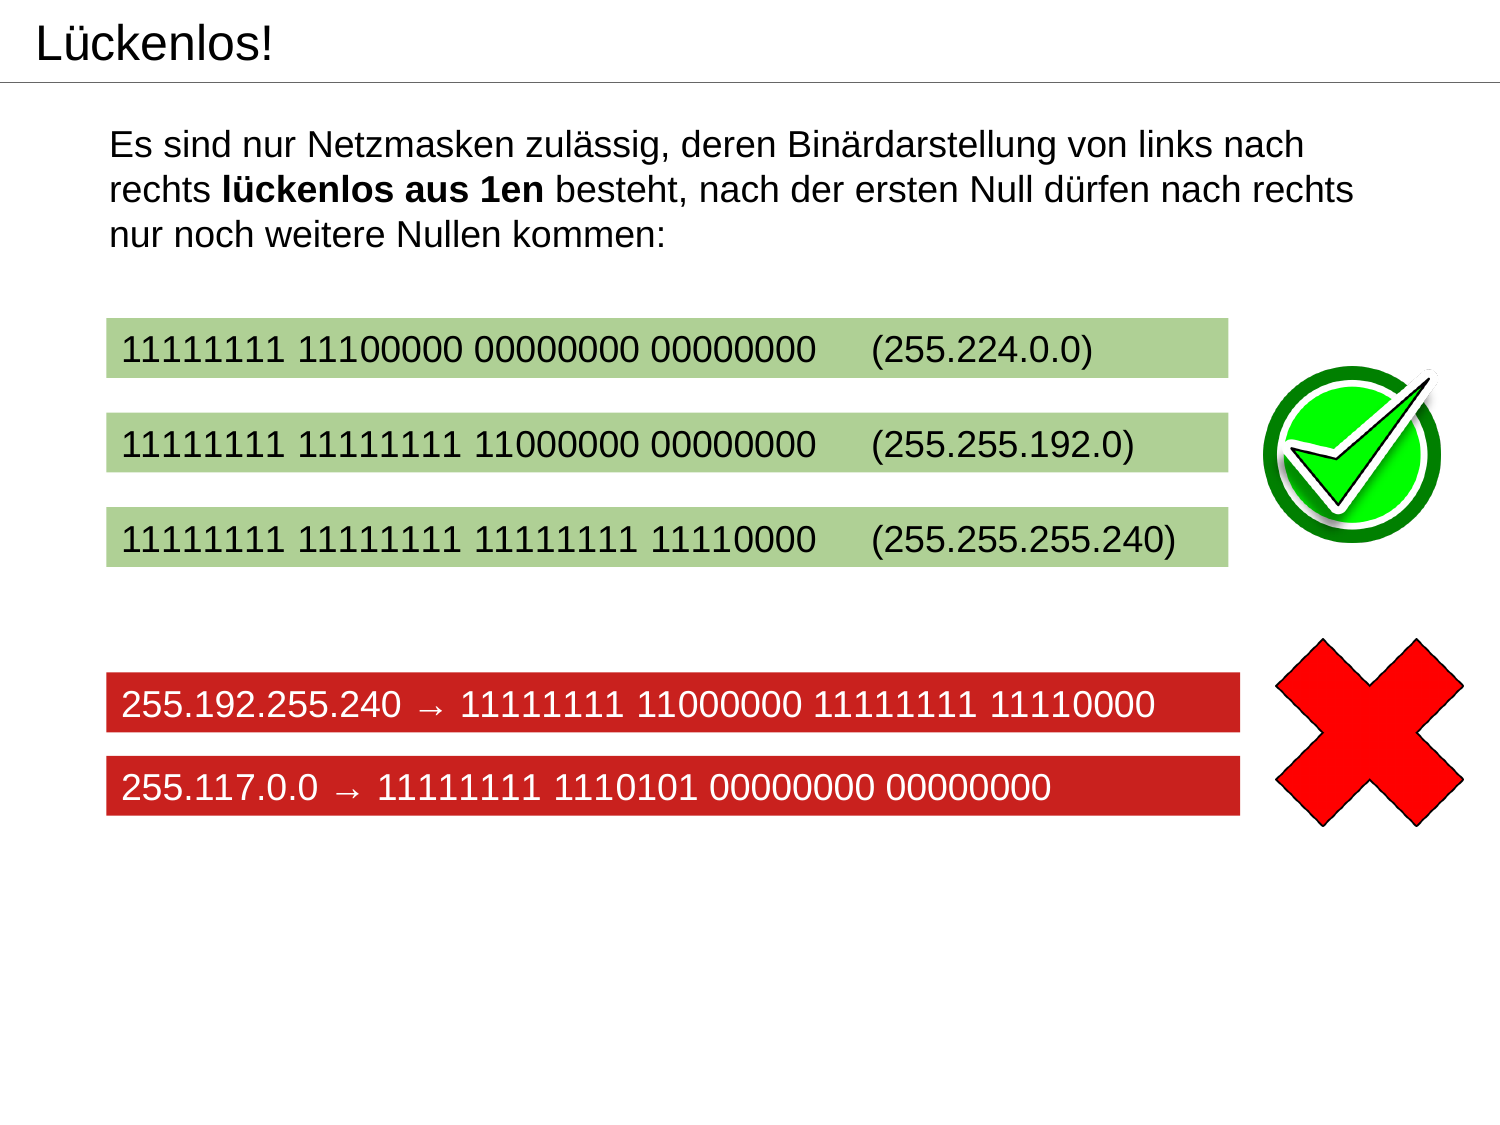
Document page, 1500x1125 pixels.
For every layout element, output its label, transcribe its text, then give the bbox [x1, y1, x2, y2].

picture [1263, 366, 1441, 543]
text_box 11111111 11111111 11000000 00000000 (255.255.192.0) [106, 412, 1229, 473]
text_box Es sind nur Netzmasken zulässig, deren Binärdarstellung von links nach rechts lückenlos aus 1en besteht, nach der ersten Null dürfen nach rechts nur noch weitere Nullen kommen: [94, 112, 1418, 308]
text_box 11111111 11100000 00000000 00000000 (255.224.0.0) [106, 318, 1229, 378]
picture [1275, 638, 1464, 827]
text_box 255.117.0.0 → 11111111 1110101 00000000 00000000 [106, 755, 1241, 816]
text_box 255.192.255.240 → 11111111 11000000 11111111 11110000 [106, 672, 1241, 733]
title Lückenlos! [35, 15, 1437, 71]
text_box 11111111 11111111 11111111 11110000 (255.255.255.240) [106, 507, 1229, 567]
